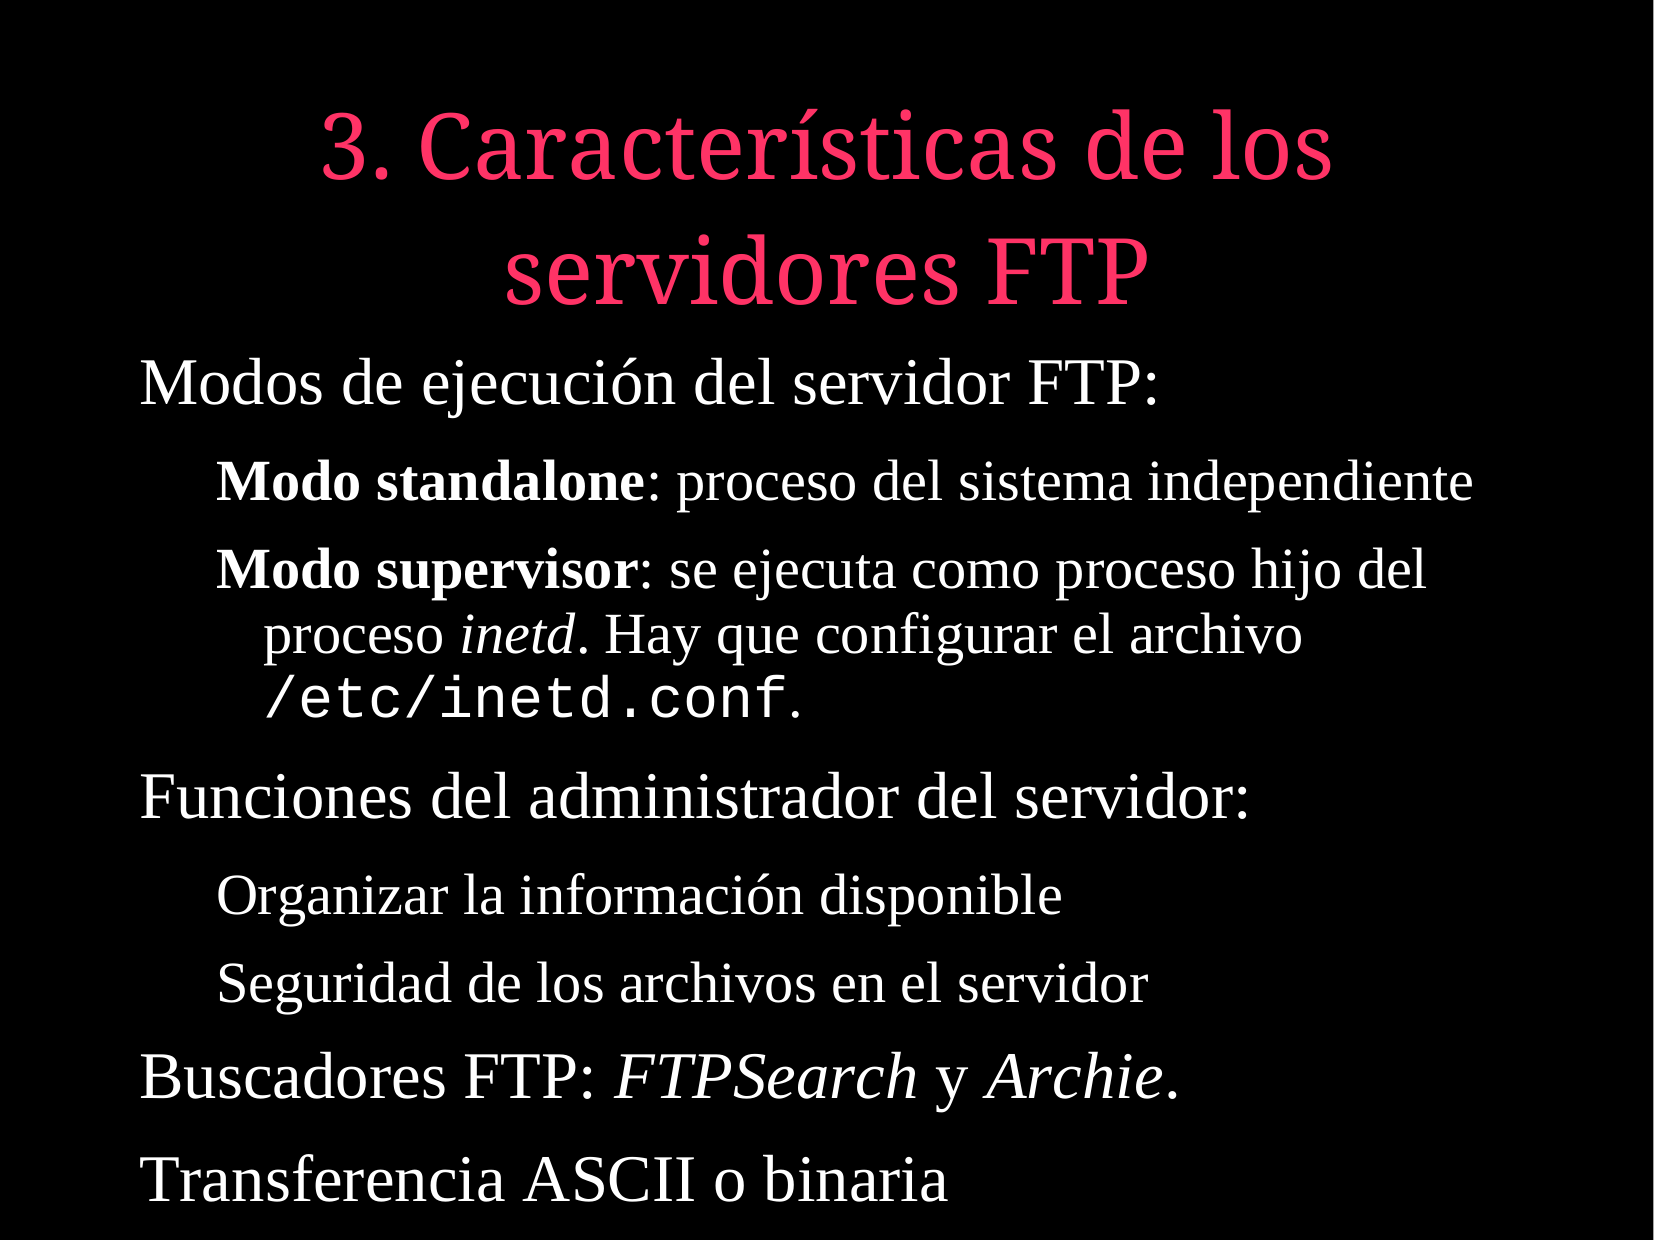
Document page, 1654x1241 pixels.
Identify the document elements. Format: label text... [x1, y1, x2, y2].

list Modos de ejecución del servidor FTP: Modo standalone: proceso del sistema independiente Modo supervisor: se ejecuta como proceso hijo del proceso inetd. Hay que configurar el archivo /etc/inetd.conf. Funciones del administrador del servidor: Organizar la información disponible Seguridad de los archivos en el servidor Buscadores FTP: FTPSearch y Archie. Transferencia ASCII o binaria [121, 344, 1534, 1222]
title 3. Características de los servidores FTP [121, 82, 1534, 331]
